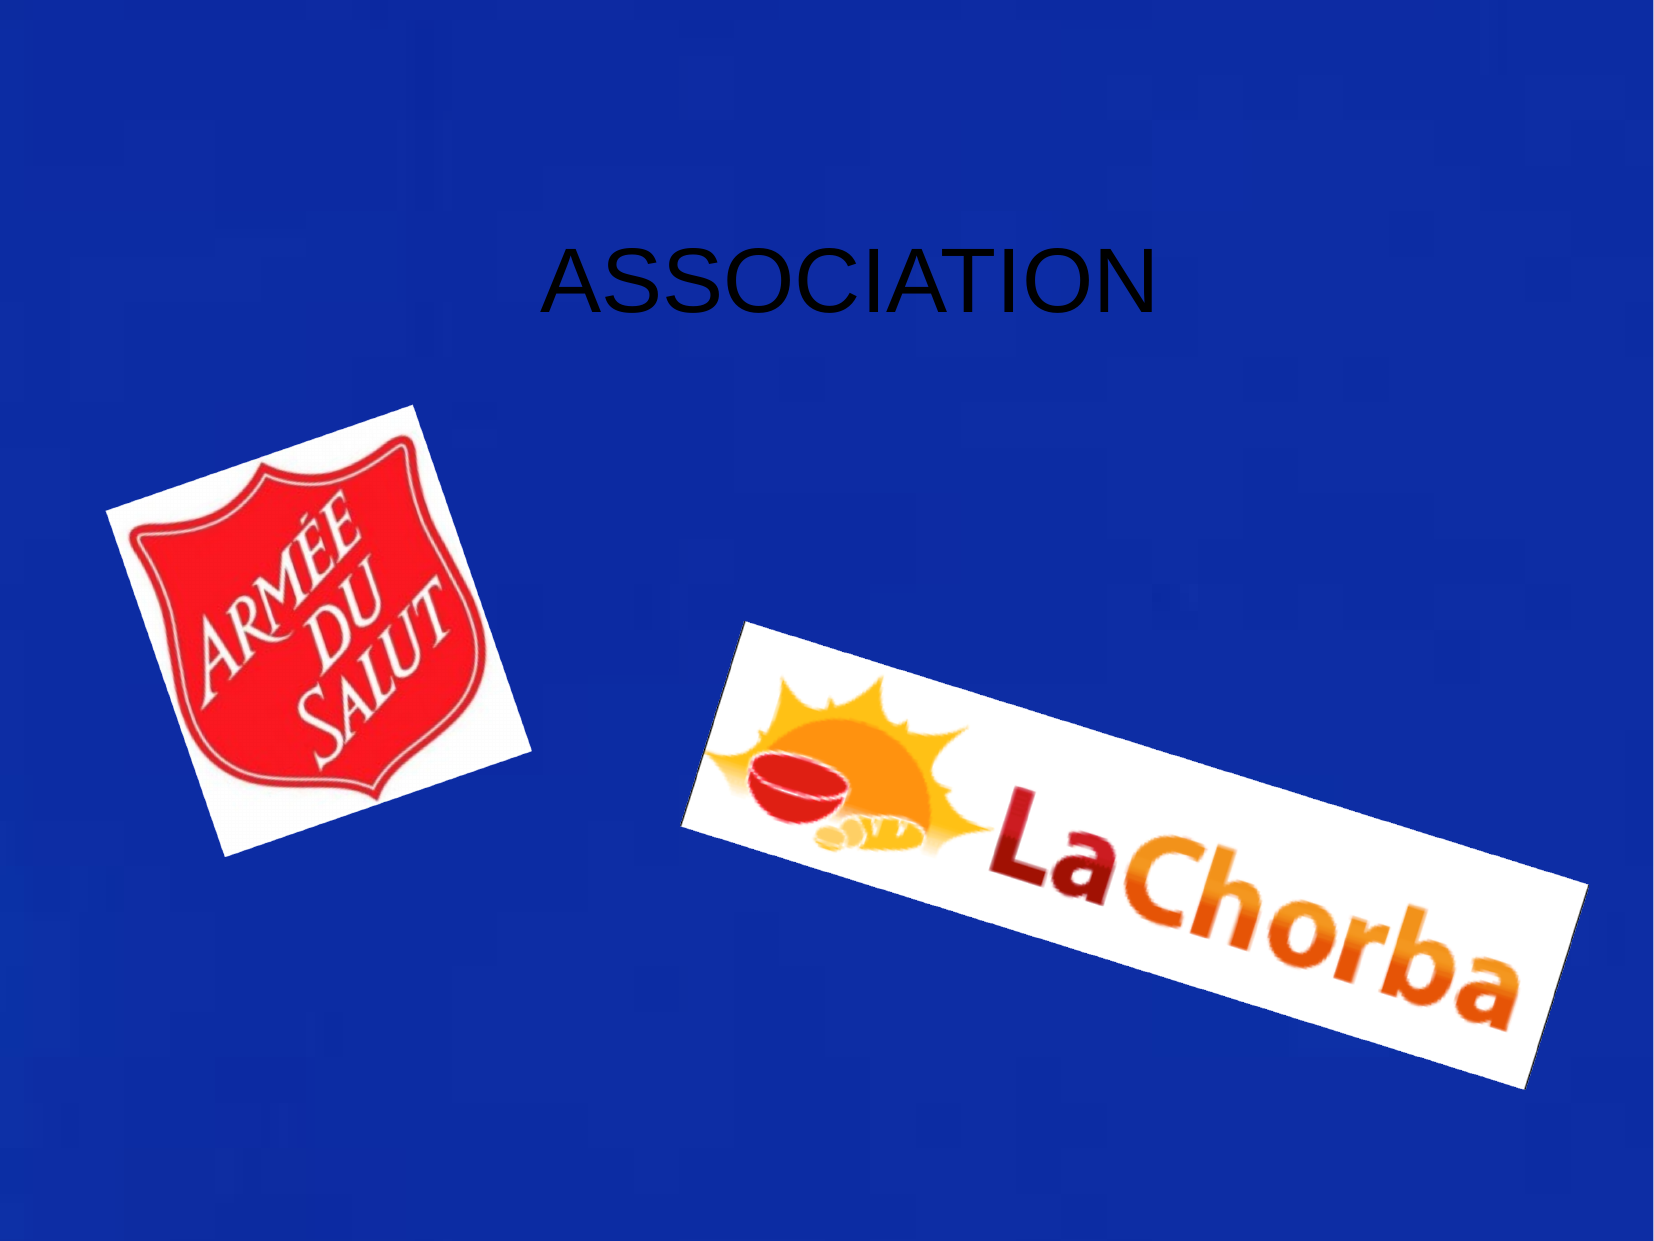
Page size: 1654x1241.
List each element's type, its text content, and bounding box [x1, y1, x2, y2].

picture [0, 0, 1654, 1241]
title ASSOCIATION [106, 176, 1595, 384]
